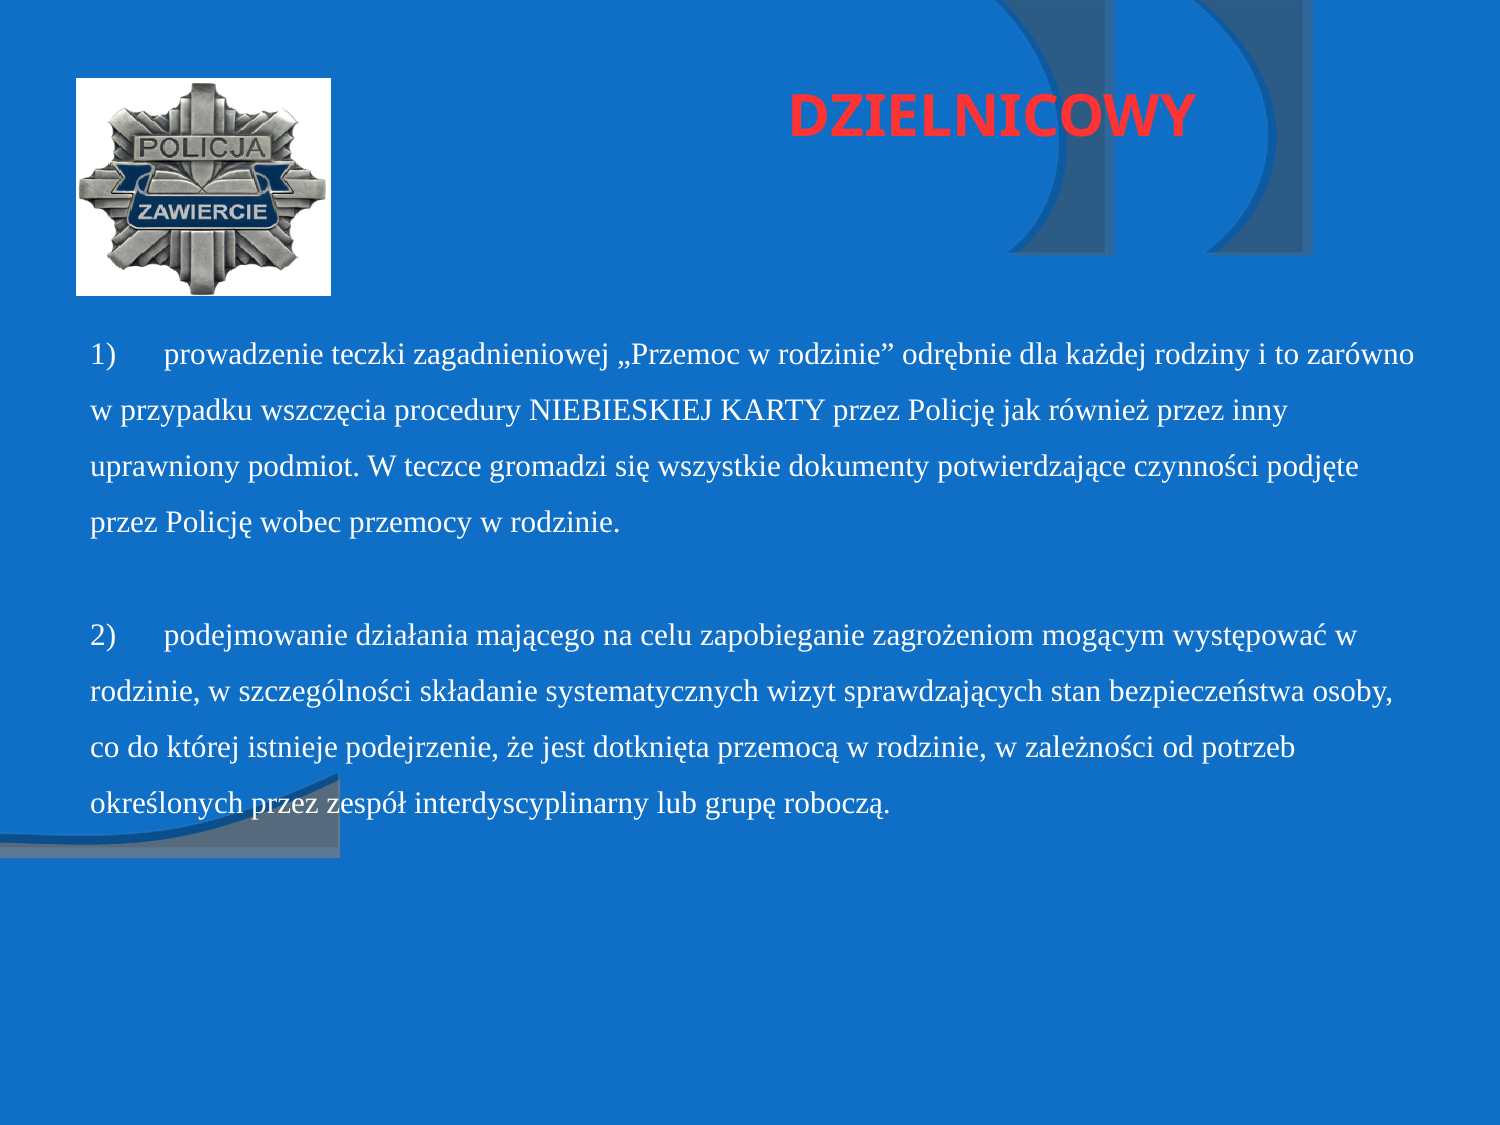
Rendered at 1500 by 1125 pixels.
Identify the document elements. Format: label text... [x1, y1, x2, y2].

picture [76, 78, 331, 296]
title DZIELNICOWY [555, 70, 1430, 284]
title 1) prowadzenie teczki zagadnieniowej „Przemoc w rodzinie” odrębnie dla każdej rodziny i to zarówno w przypadku wszczęcia procedury NIEBIESKIEJ KARTY przez Policję jak również przez inny uprawniony podmiot. W teczce gromadzi się wszystkie dokumenty potwierdzające czynności podjęte przez Policję wobec przemocy w rodzinie. 2) podejmowanie działania mającego na celu zapobieganie zagrożeniom mogącym występować w rodzinie, w szczególności składanie systematycznych wizyt sprawdzających stan bezpieczeństwa osoby, co do której istnieje podejrzenie, że jest dotknięta przemocą w rodzinie, w zależności od potrzeb określonych przez zespół interdyscyplinarny lub grupę roboczą. [82, 307, 1431, 1075]
